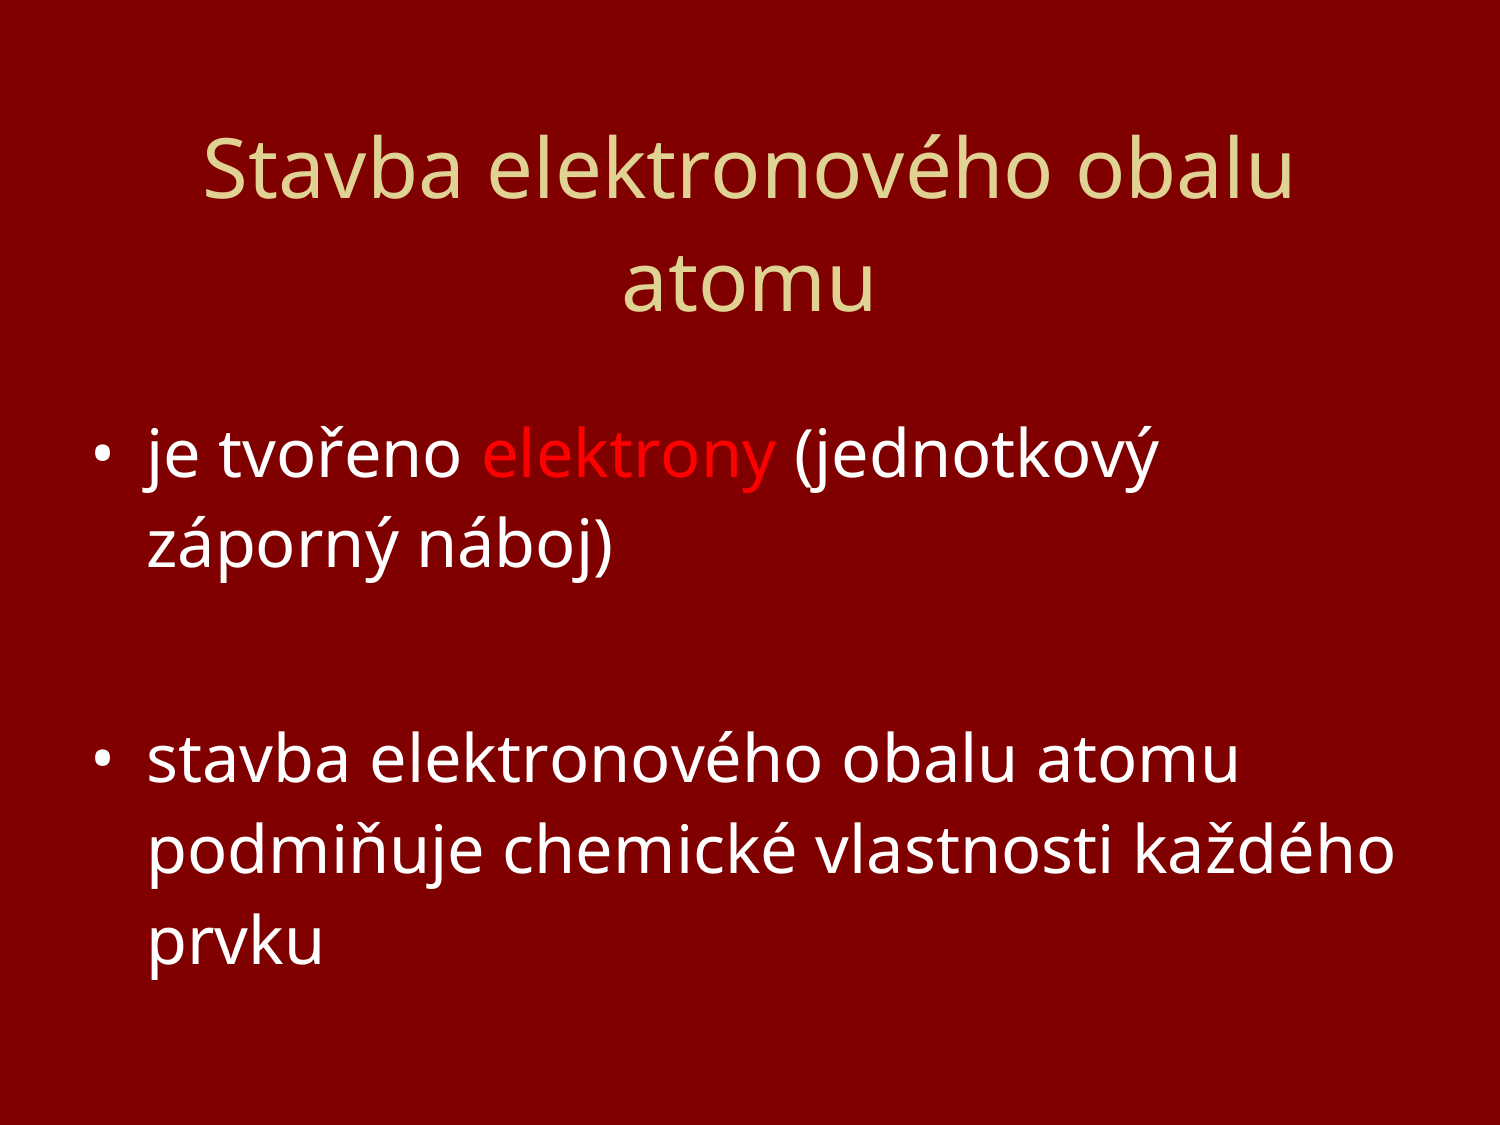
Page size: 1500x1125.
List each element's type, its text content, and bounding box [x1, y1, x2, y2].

title Stavba elektronového obalu atomu [75, 99, 1426, 347]
list je tvořeno elektrony (jednotkový záporný náboj) stavba elektronového obalu atomu podmiňuje chemické vlastnosti každého prvku [75, 398, 1426, 1006]
